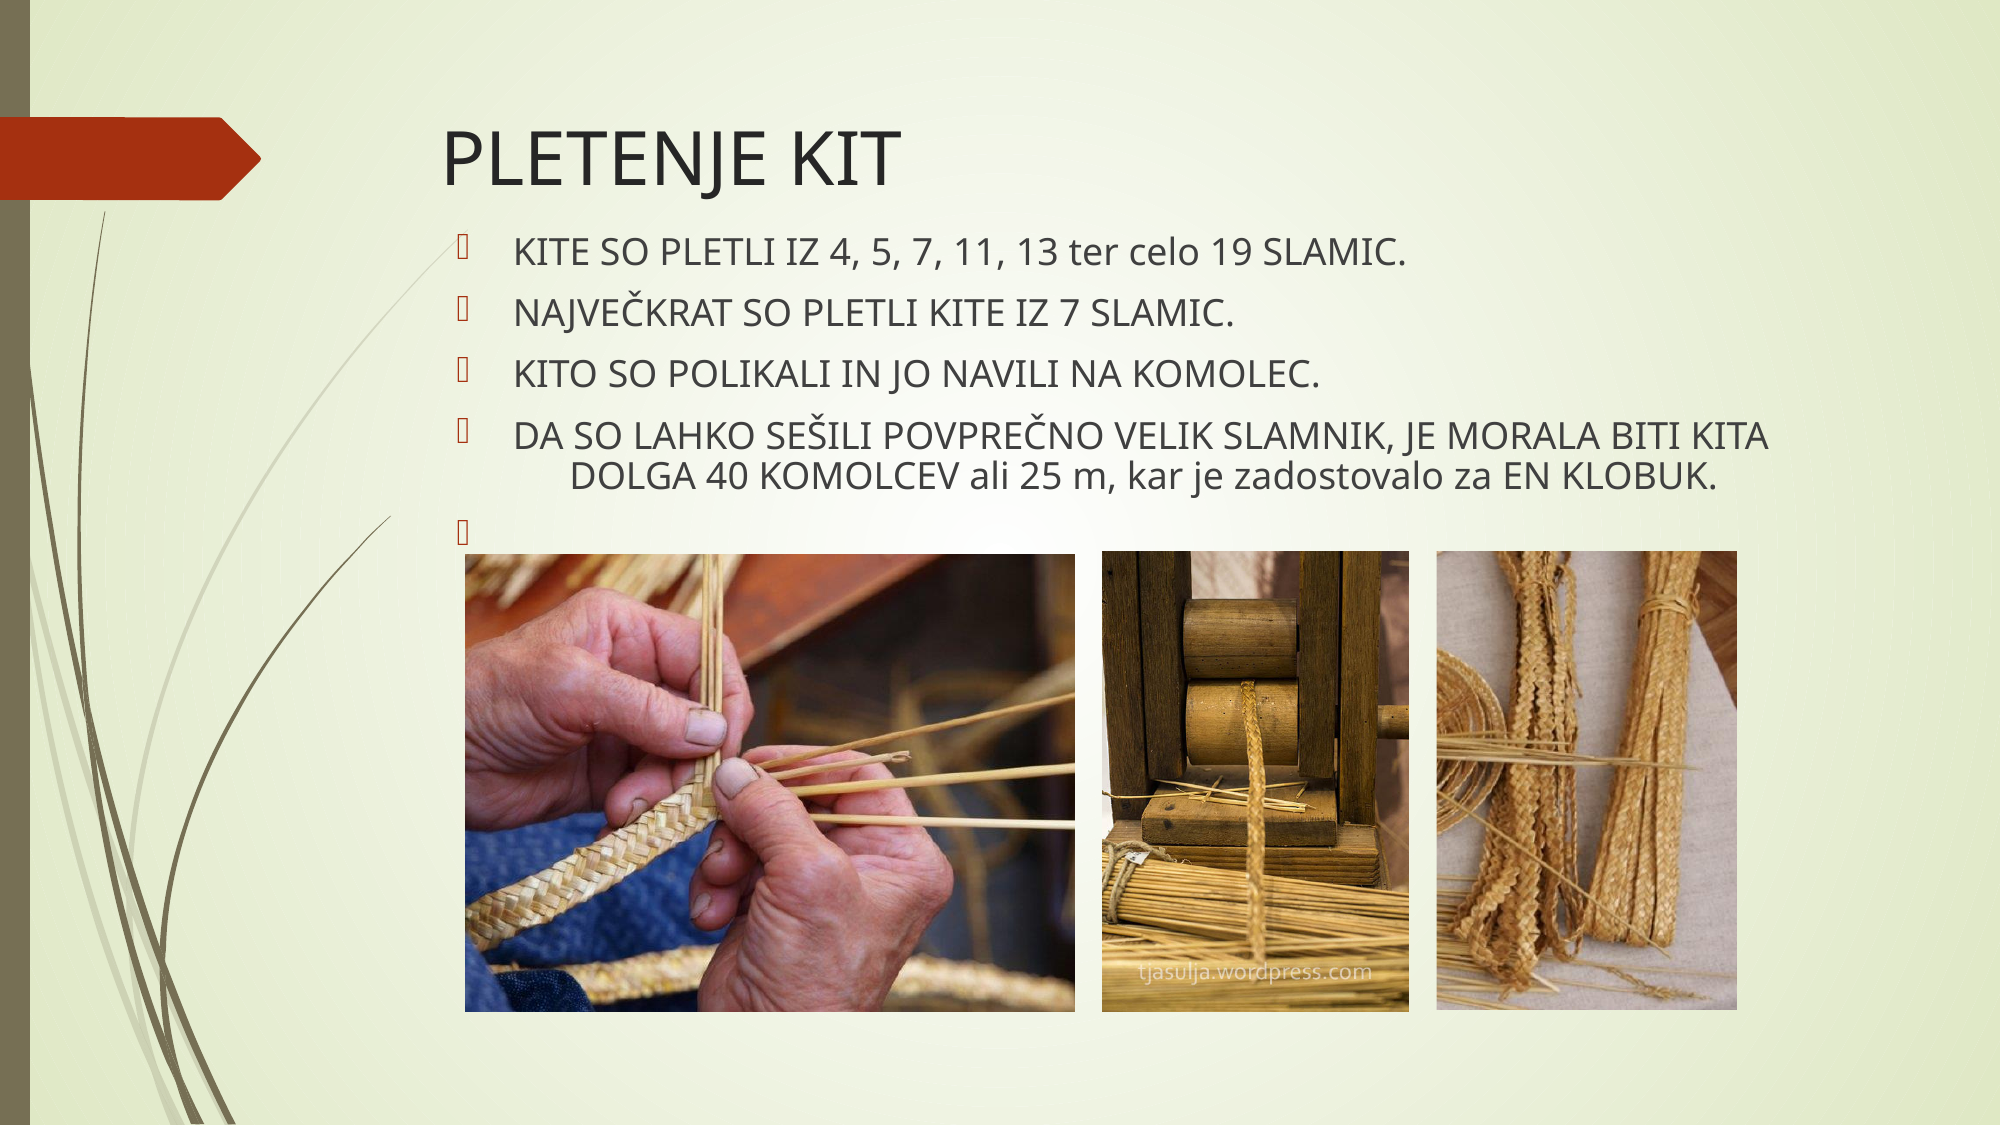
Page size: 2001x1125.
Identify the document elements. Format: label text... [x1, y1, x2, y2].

picture [465, 554, 1075, 1012]
title PLETENJE KIT [425, 102, 1888, 313]
picture [1436, 547, 1737, 1010]
picture [1102, 551, 1409, 1012]
list KITE SO PLETLI IZ 4, 5, 7, 11, 13 ter celo 19 SLAMIC. NAJVEČKRAT SO PLETLI KITE IZ 7 SLAMIC. KITO SO POLIKALI IN JO NAVILI NA KOMOLEC. DA SO LAHKO SEŠILI POVPREČNO VELIK SLAMNIK, JE MORALA BITI KITA DOLGA 40 KOMOLCEV ali 25 m, kar je zadostovalo za EN KLOBUK. [441, 225, 1905, 521]
